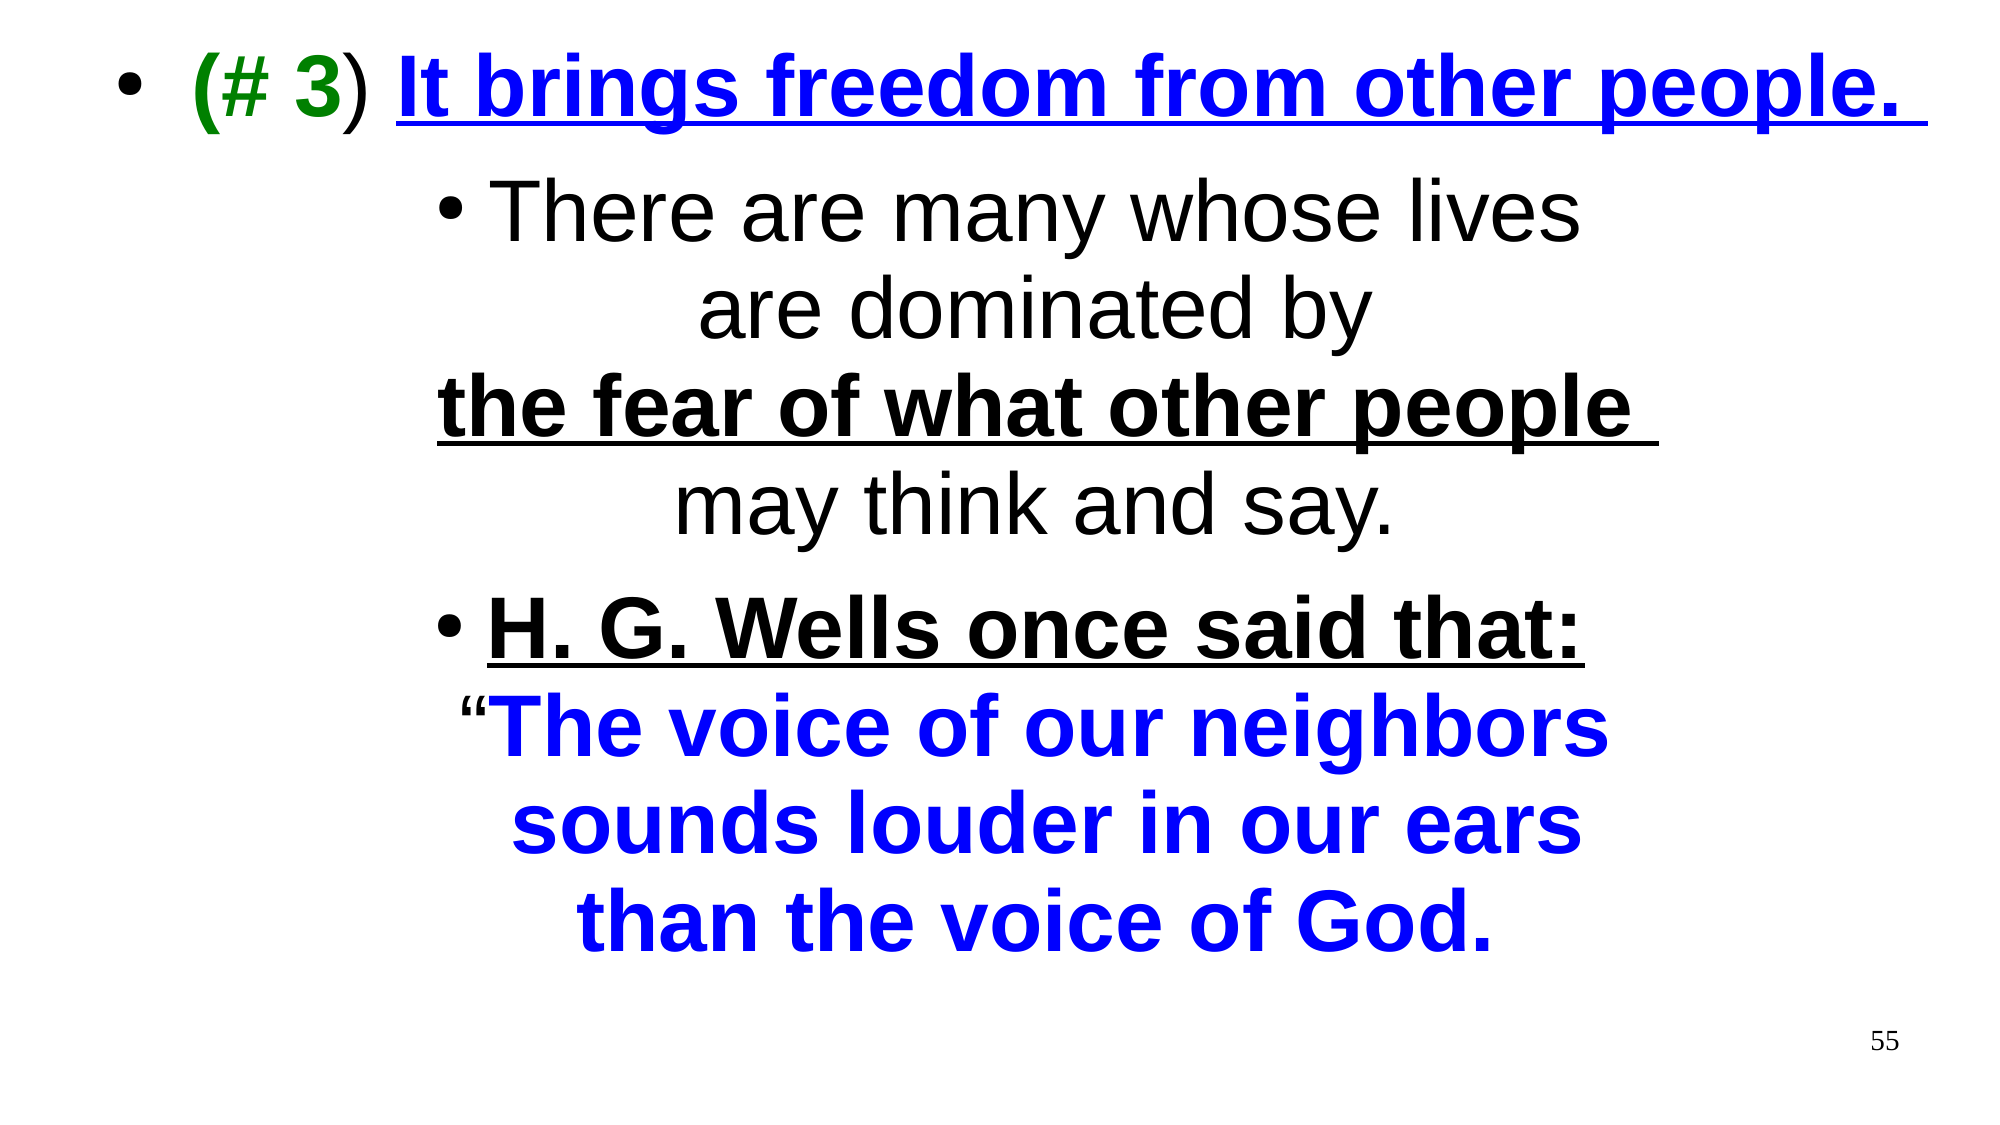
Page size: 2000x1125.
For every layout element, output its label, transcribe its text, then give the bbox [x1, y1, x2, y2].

list (# 3) It brings freedom from other people. There are many whose lives are dominated by the fear of what other people may think and say. H. G. Wells once said that: “The voice of our neighbors sounds louder in our ears than the voice of God. [37, 37, 1988, 1088]
